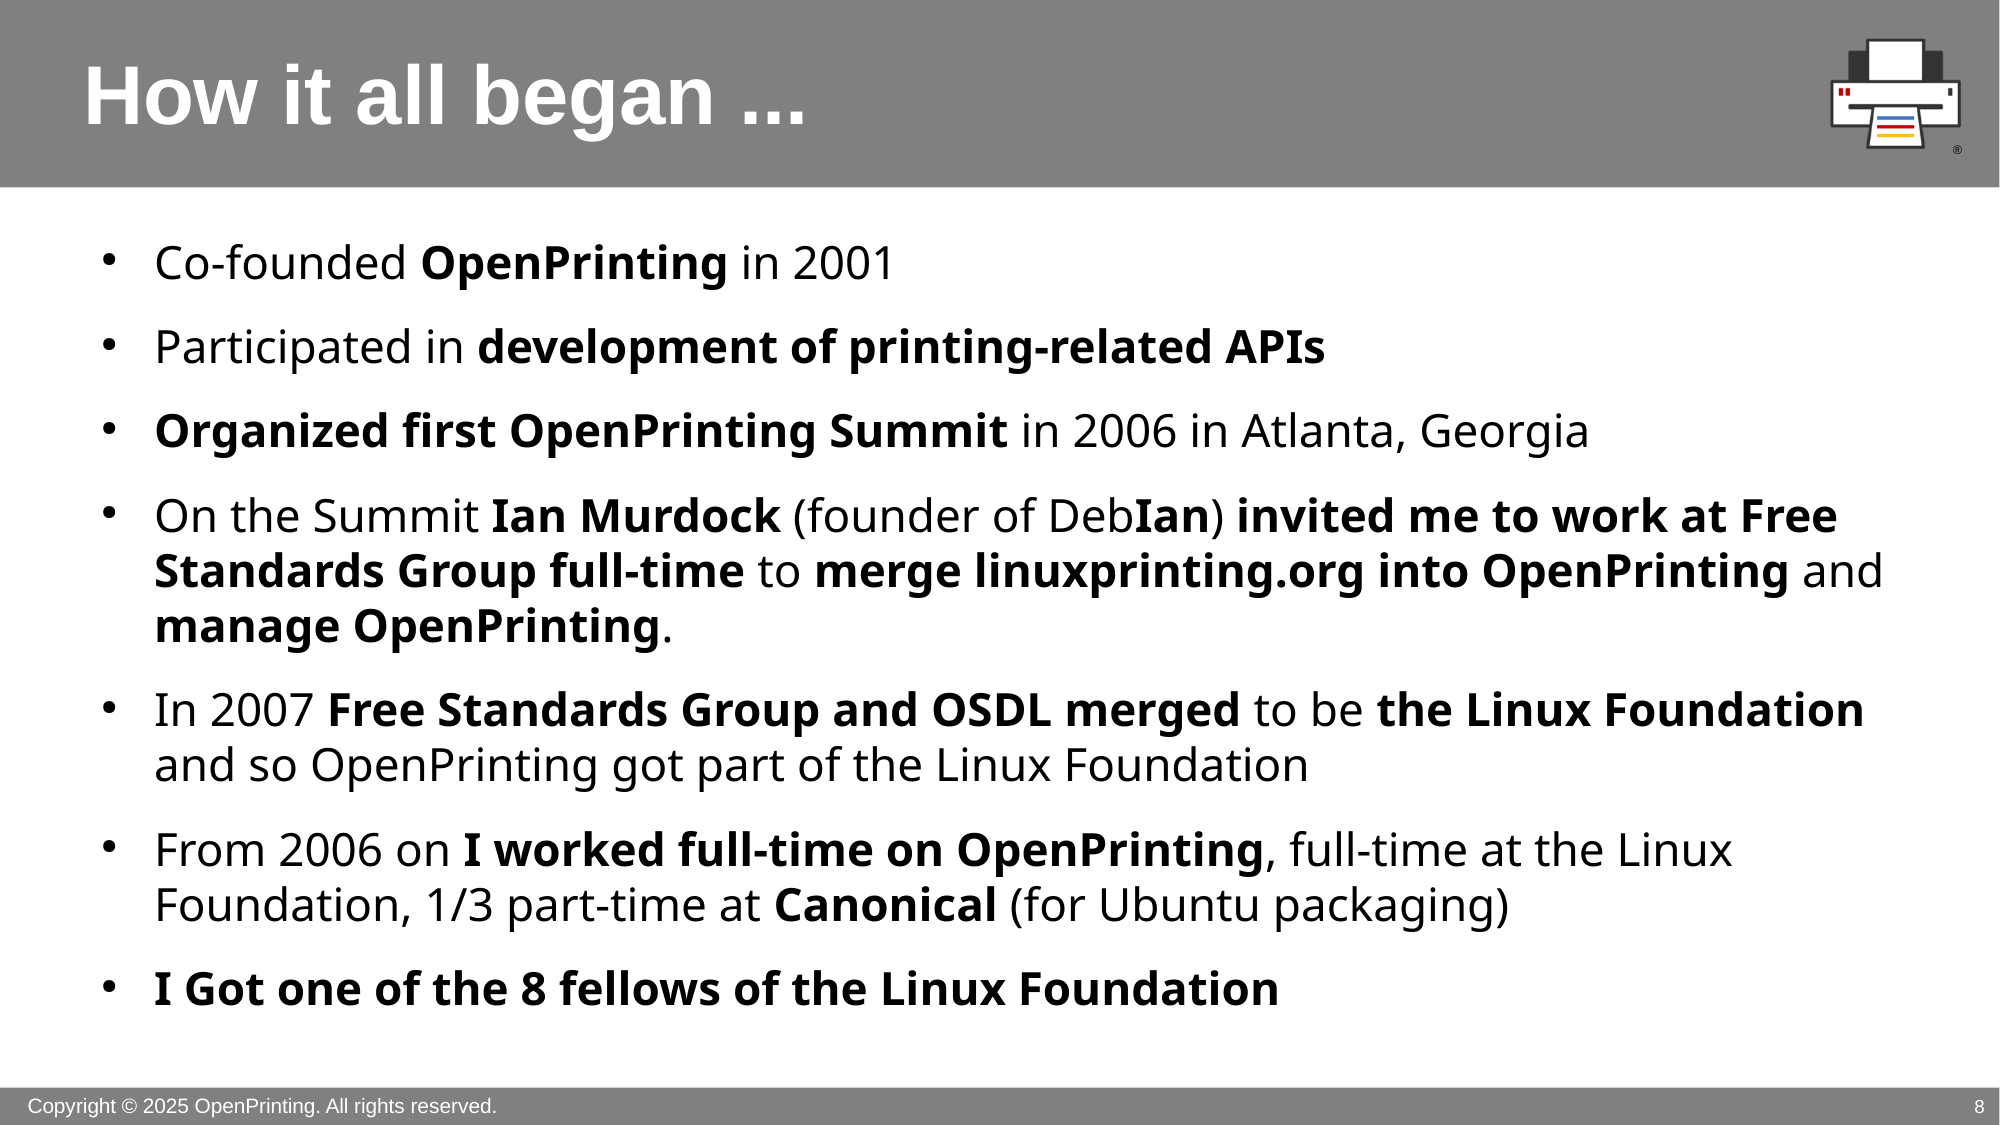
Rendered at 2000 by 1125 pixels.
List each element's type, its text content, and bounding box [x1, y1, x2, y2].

list Co-founded OpenPrinting in 2001 Participated in development of printing-related APIs Organized first OpenPrinting Summit in 2006 in Atlanta, Georgia On the Summit Ian Murdock (founder of DebIan) invited me to work at Free Standards Group full-time to merge linuxprinting.org into OpenPrinting and manage OpenPrinting. In 2007 Free Standards Group and OSDL merged to be the Linux Foundation and so OpenPrinting got part of the Linux Foundation From 2006 on I worked full-time on OpenPrinting, full-time at the Linux Foundation, 1/3 part-time at Canonical (for Ubuntu packaging) I Got one of the 8 fellows of the Linux Foundation [75, 224, 1936, 1067]
title How it all began ... [75, 7, 1786, 175]
picture [1825, 33, 1966, 154]
